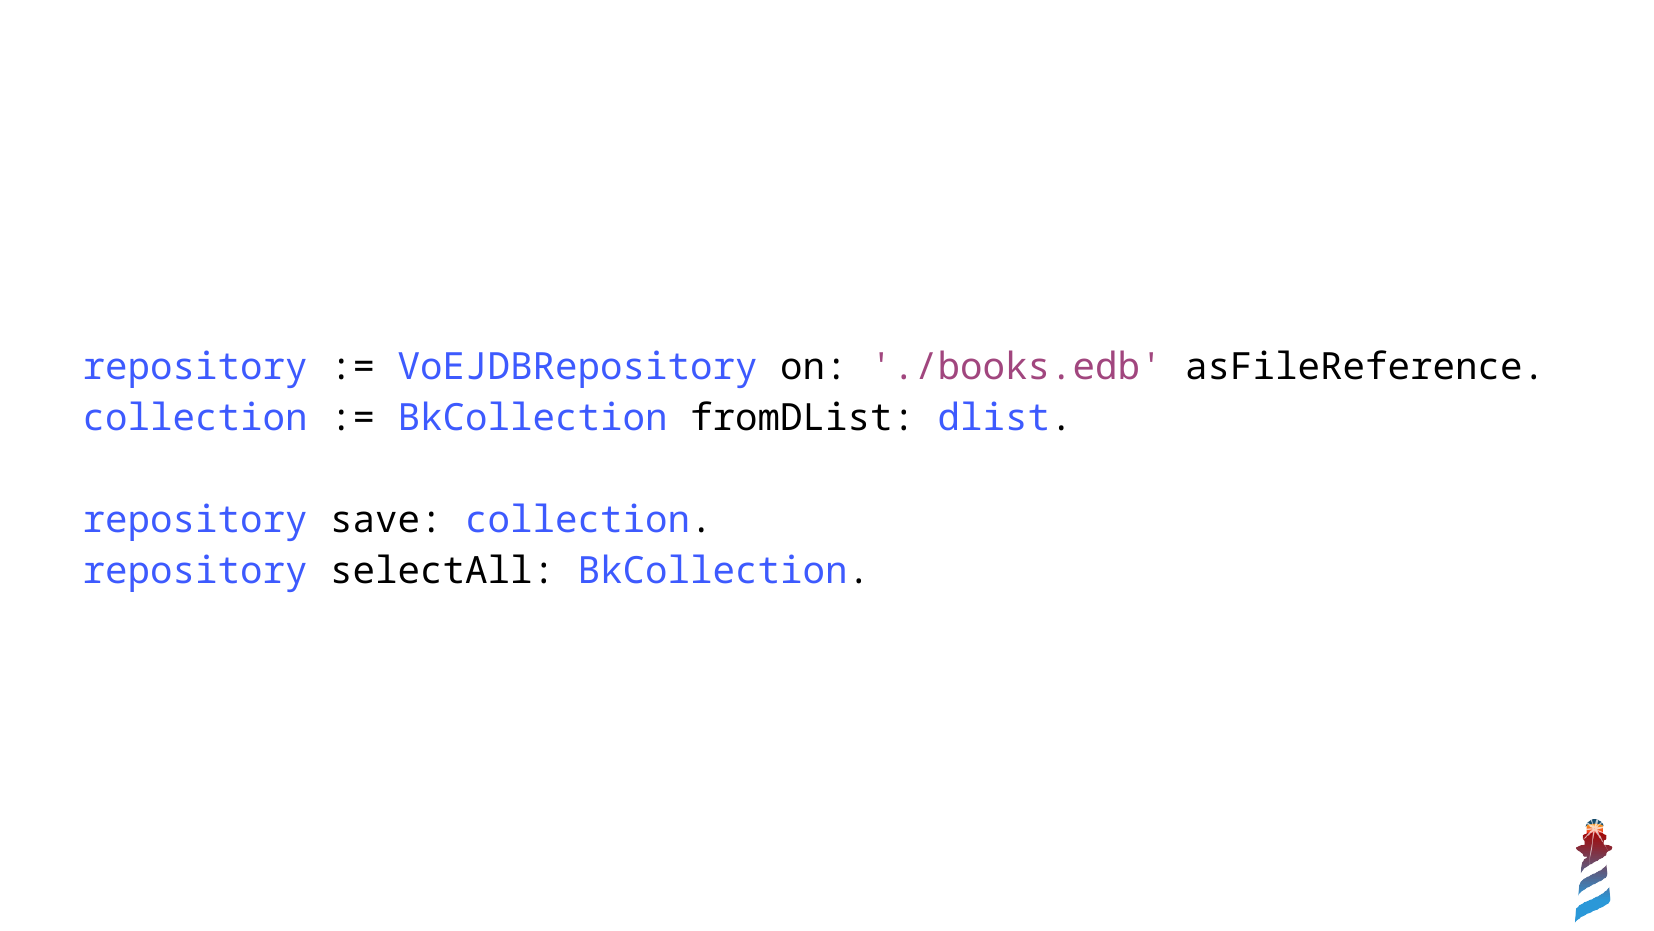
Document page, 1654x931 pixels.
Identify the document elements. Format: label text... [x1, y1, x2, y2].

picture [1535, 810, 1650, 925]
text_box repository := VoEJDBRepository on: './books.edb' asFileReference. collection := BkCollection fromDList: dlist. repository save: collection. repository selectAll: BkCollection. [82, 177, 1571, 757]
